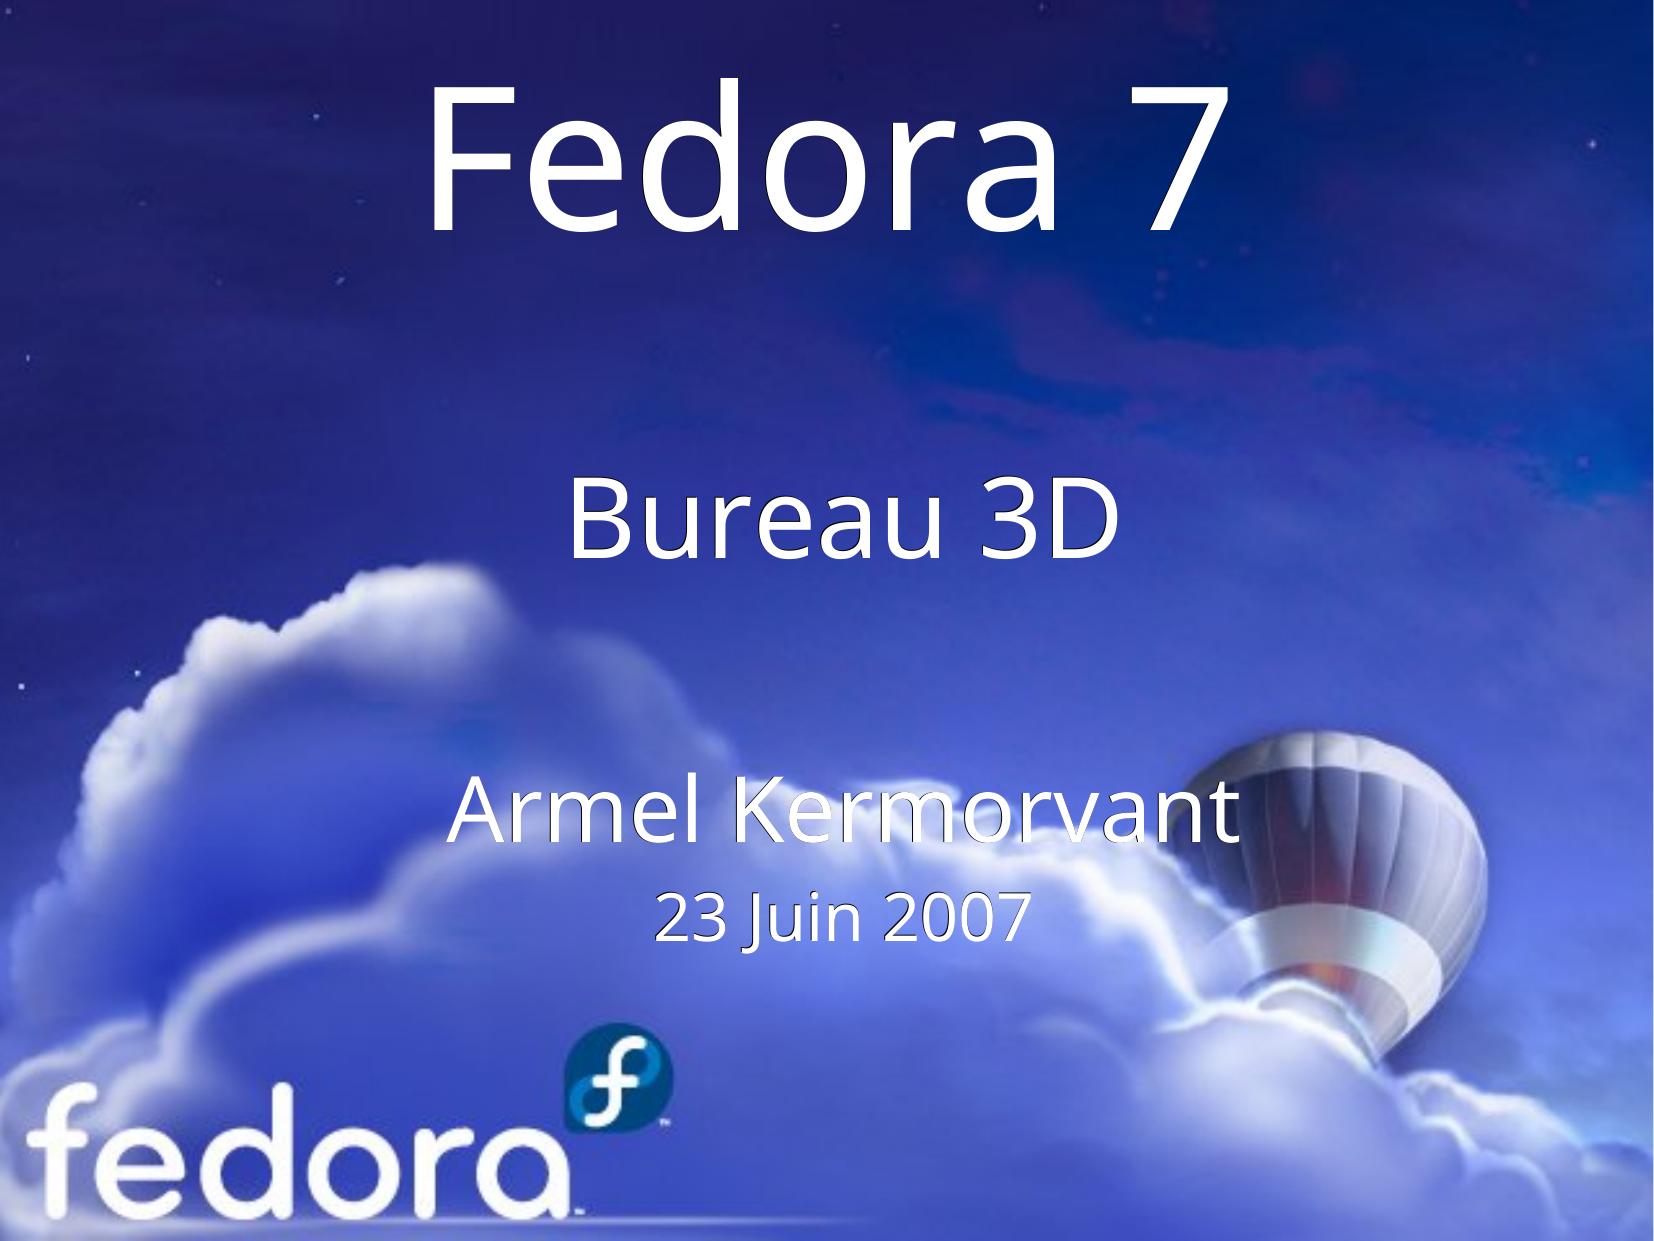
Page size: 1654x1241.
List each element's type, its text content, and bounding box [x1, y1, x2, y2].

title Fedora 7 [82, 32, 1571, 274]
subtitle Bureau 3D Armel Kermorvant 23 Juin 2007 [82, 290, 1571, 1109]
picture [0, 0, 1654, 1241]
